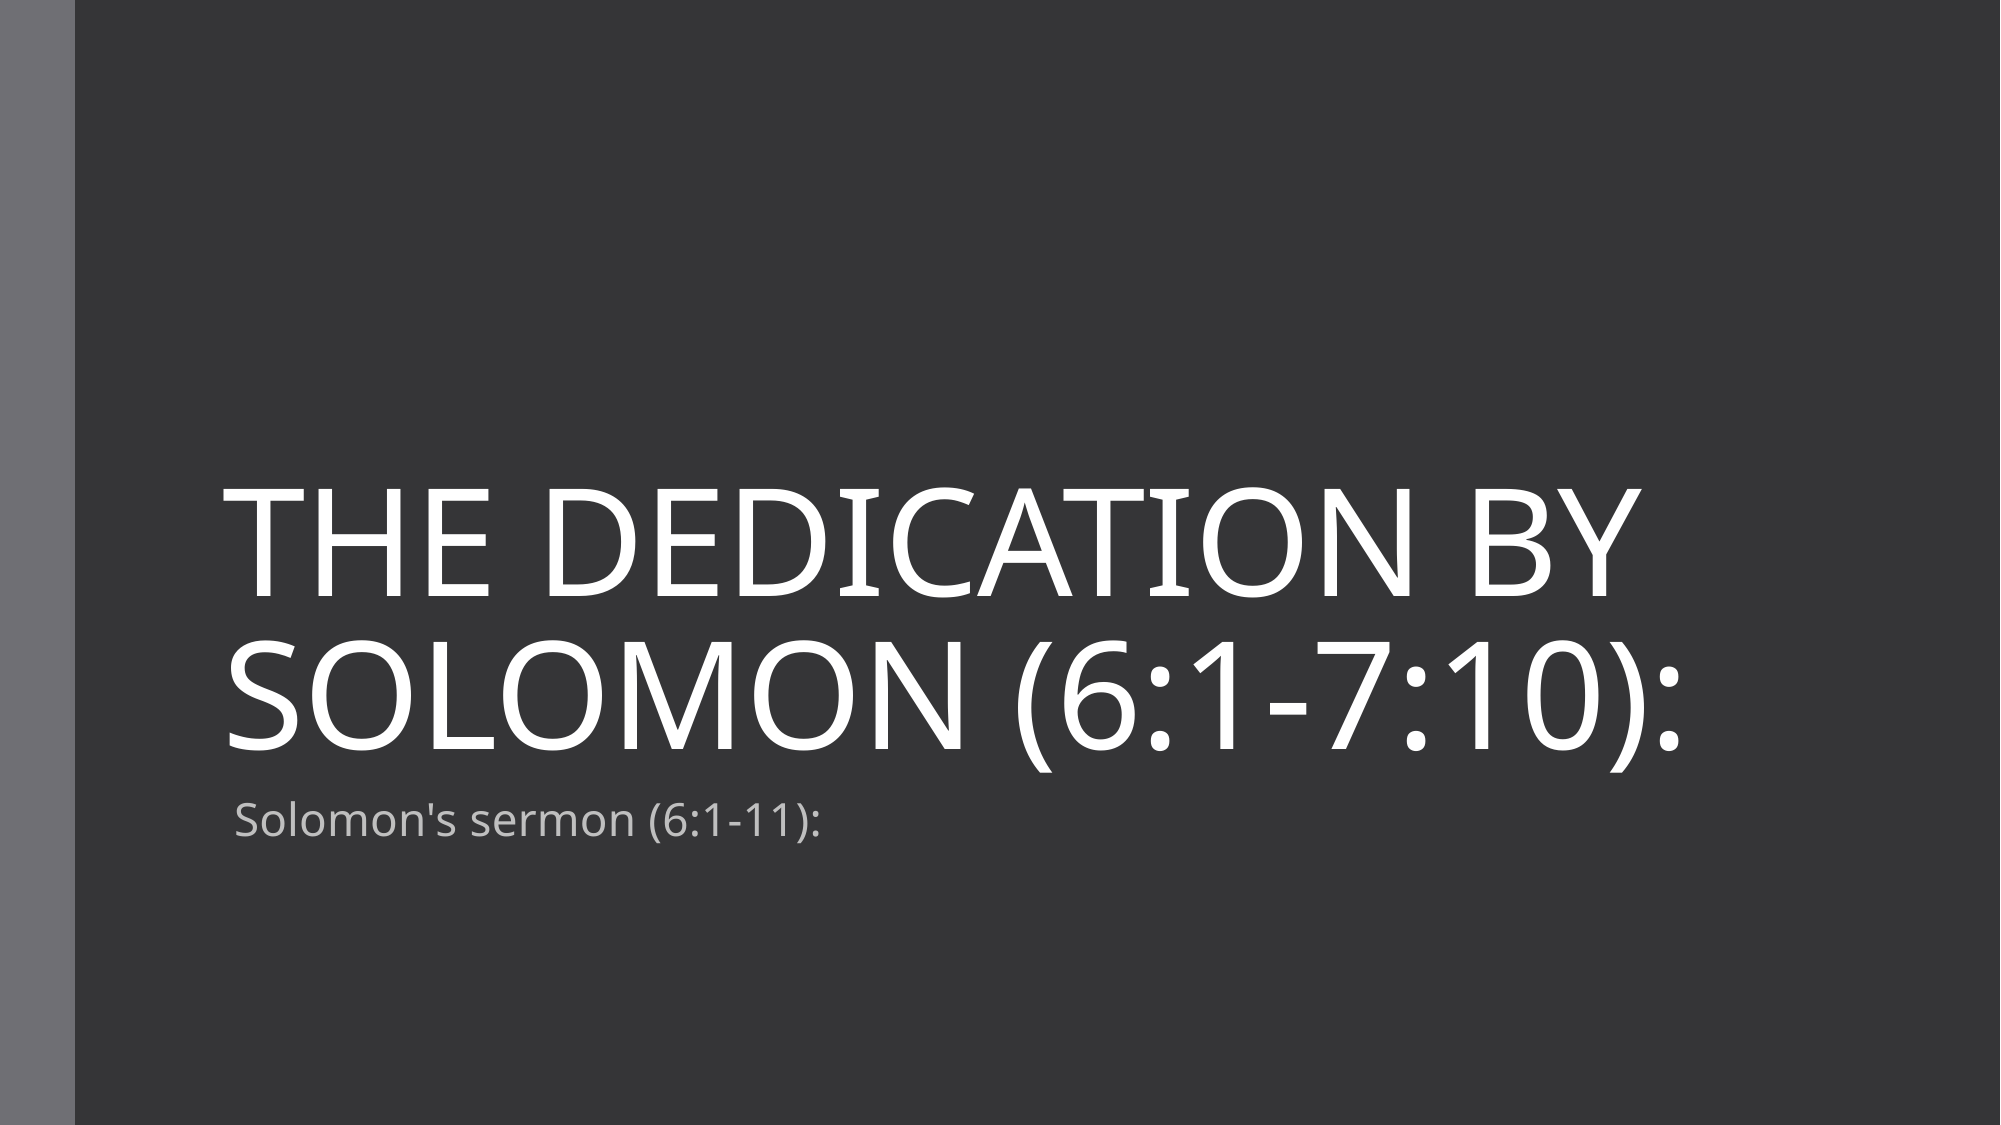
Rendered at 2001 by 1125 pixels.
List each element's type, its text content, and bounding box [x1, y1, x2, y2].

subtitle Solomon's sermon (6:1-11): [206, 787, 1752, 1066]
title THE DEDICATION BY SOLOMON (6:1-7:10): [206, 124, 1752, 787]
